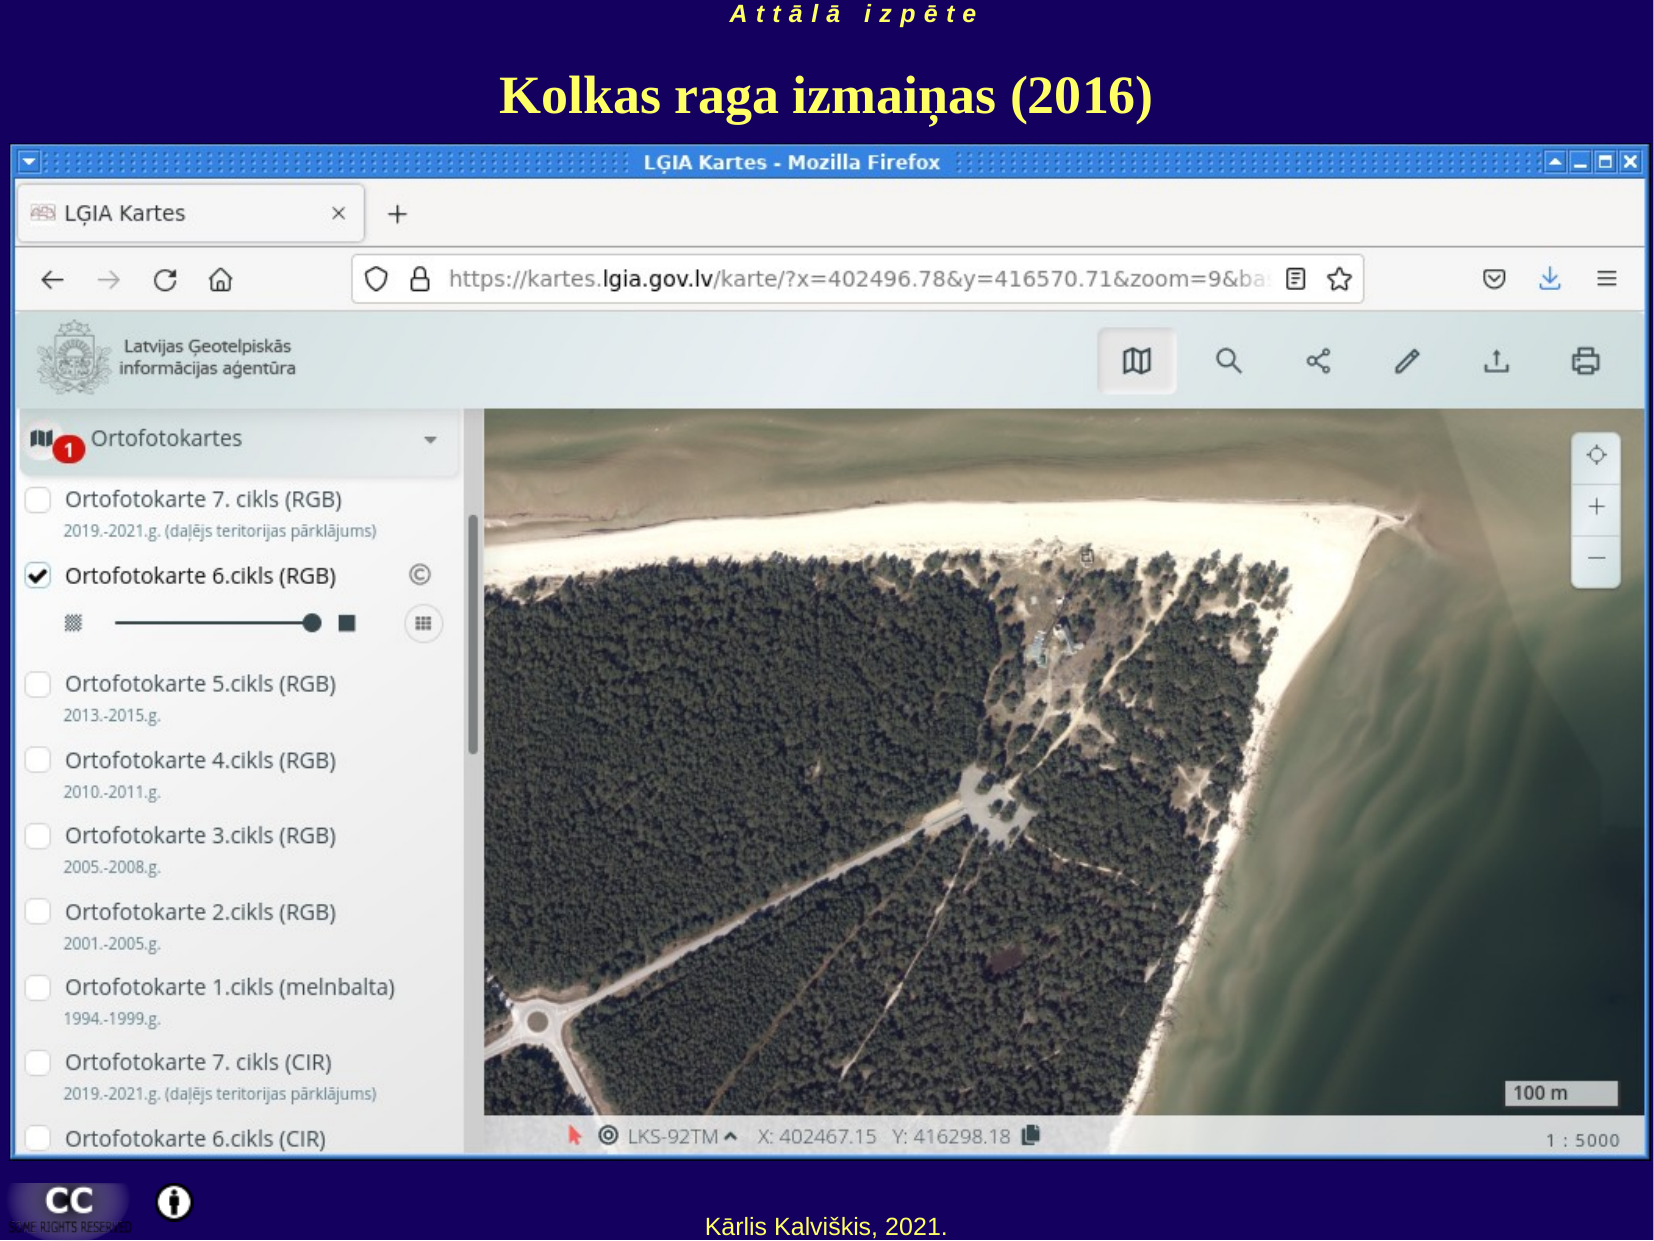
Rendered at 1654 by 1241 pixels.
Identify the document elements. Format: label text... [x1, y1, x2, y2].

picture [155, 1183, 194, 1222]
title Kolkas raga izmaiņas (2016) [120, 65, 1533, 143]
picture [9, 143, 1651, 1161]
picture [0, 1183, 141, 1241]
